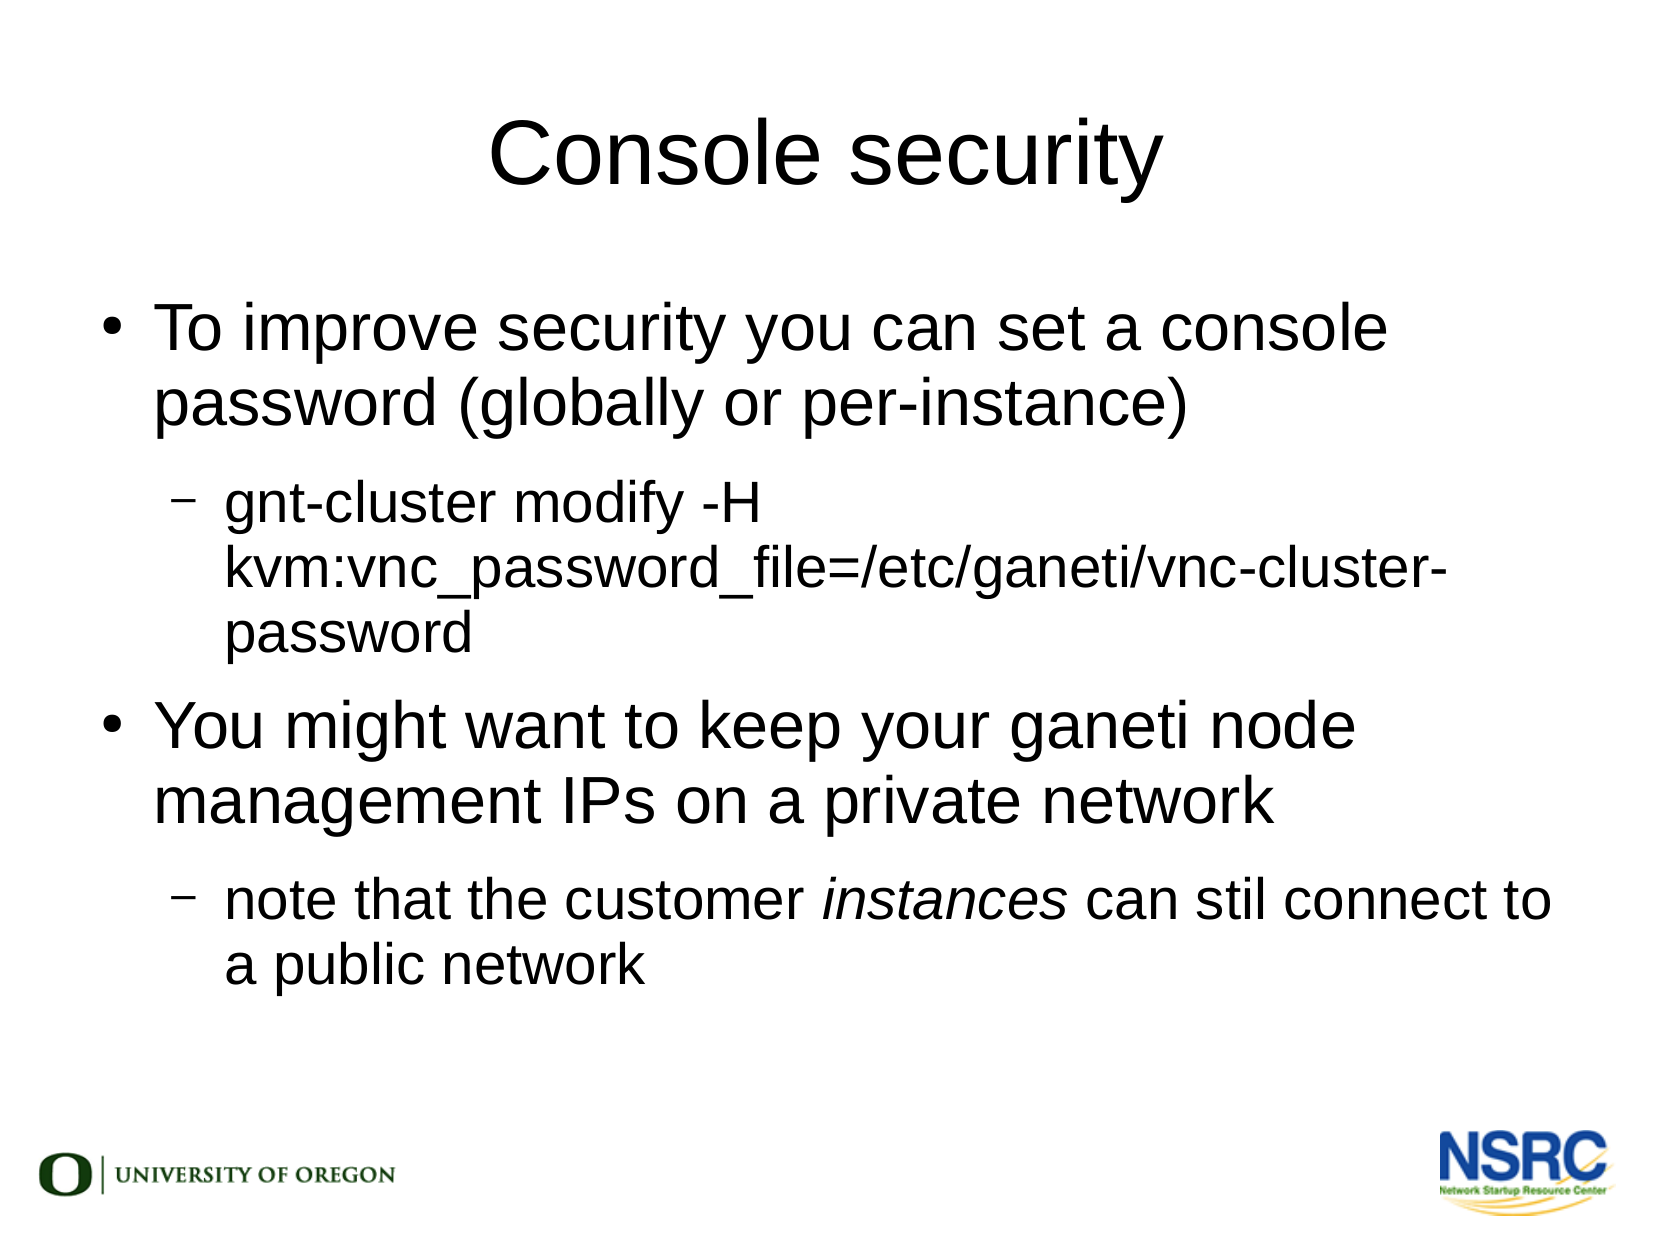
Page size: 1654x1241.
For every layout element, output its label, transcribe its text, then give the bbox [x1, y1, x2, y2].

title Console security [82, 49, 1571, 257]
picture [37, 1151, 397, 1198]
picture [1440, 1130, 1616, 1216]
list To improve security you can set a console password (globally or per-instance) gnt-cluster modify -H kvm:vnc_password_file=/etc/ganeti/vnc-cluster-password You might want to keep your ganeti node management IPs on a private network note that the customer instances can stil connect to a public network [82, 290, 1571, 1111]
